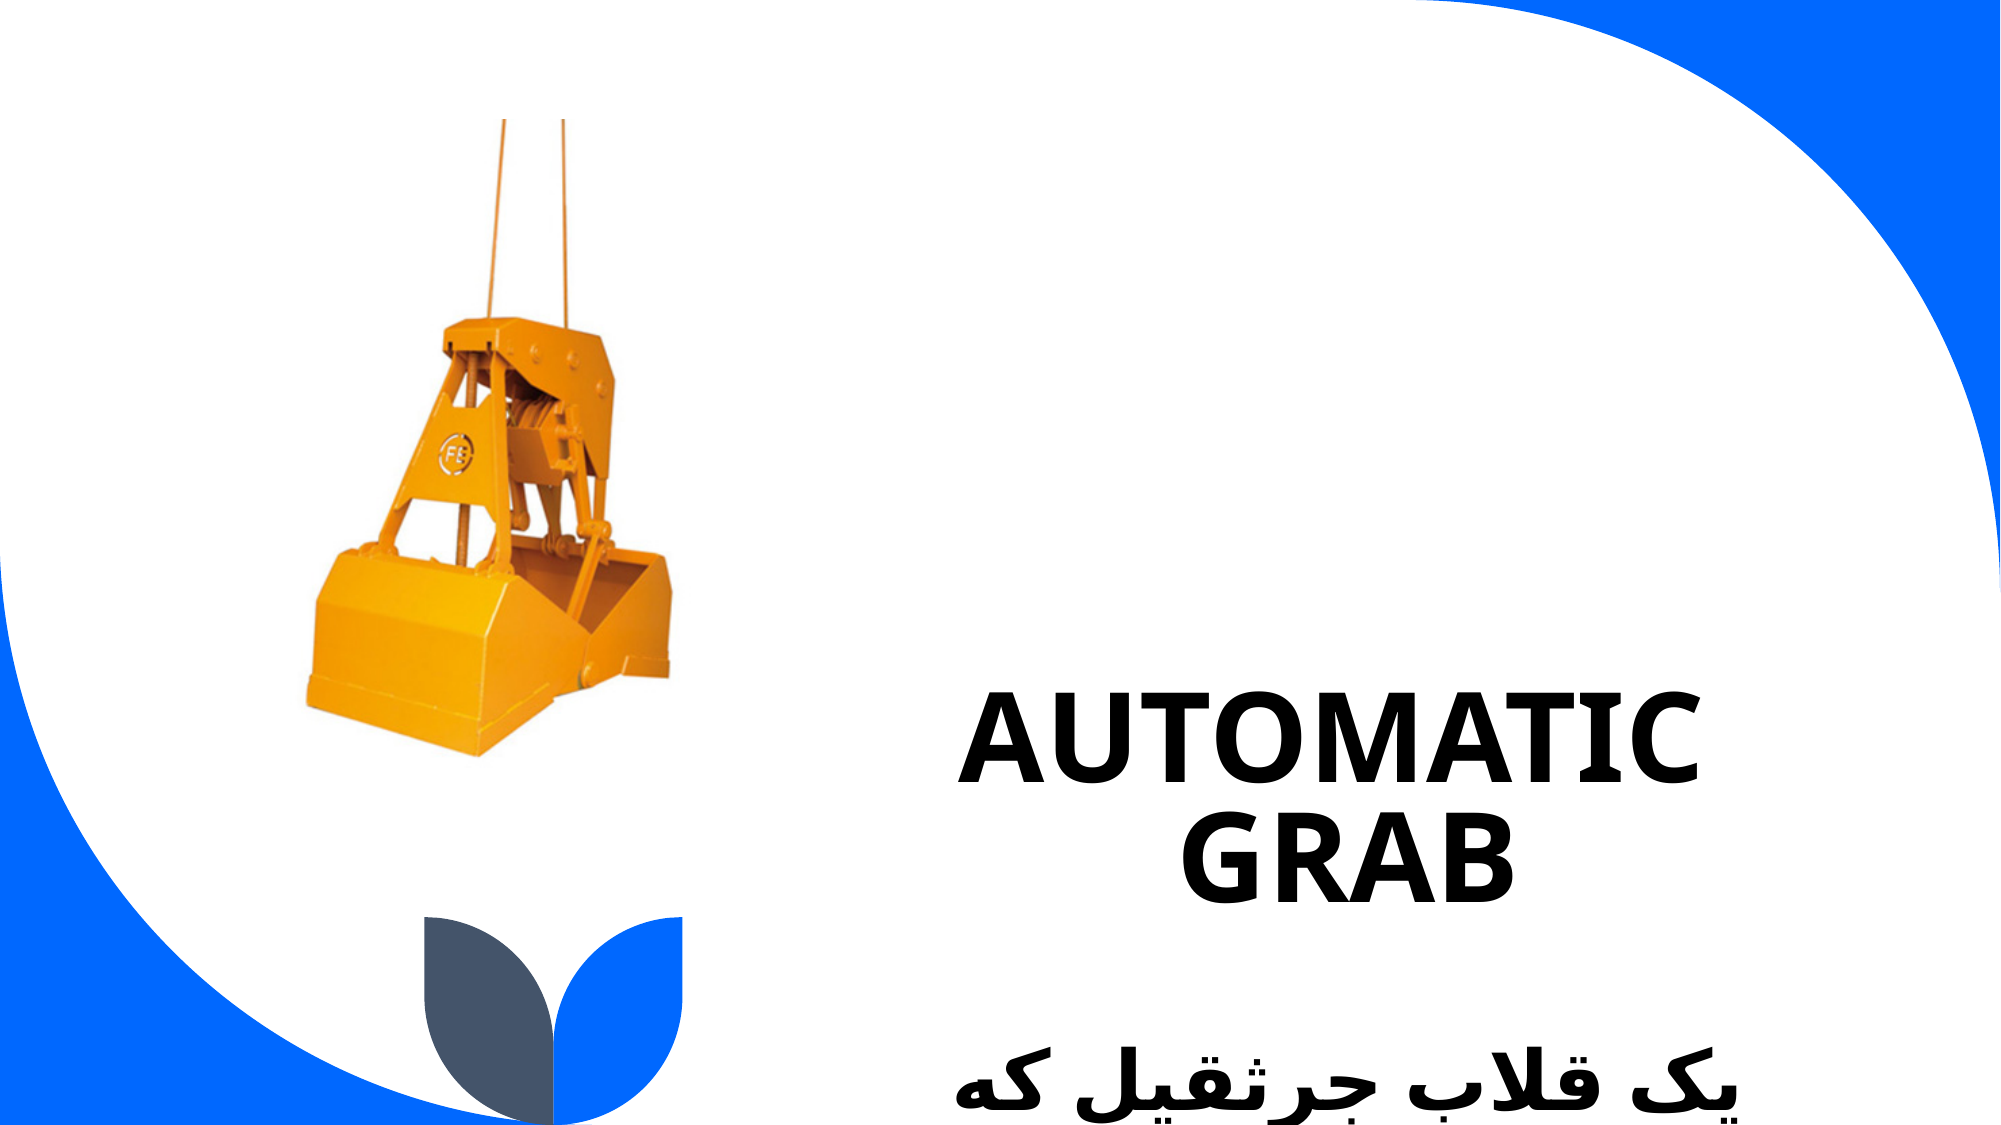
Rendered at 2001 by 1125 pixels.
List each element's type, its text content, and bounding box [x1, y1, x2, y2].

picture [150, 120, 826, 796]
title AUTOMATIC GRAB یک قلاب جرثقیل که عملیات گرفتن و رها کردن را بدون کمک دستی انجام می دهد [860, 678, 1836, 994]
